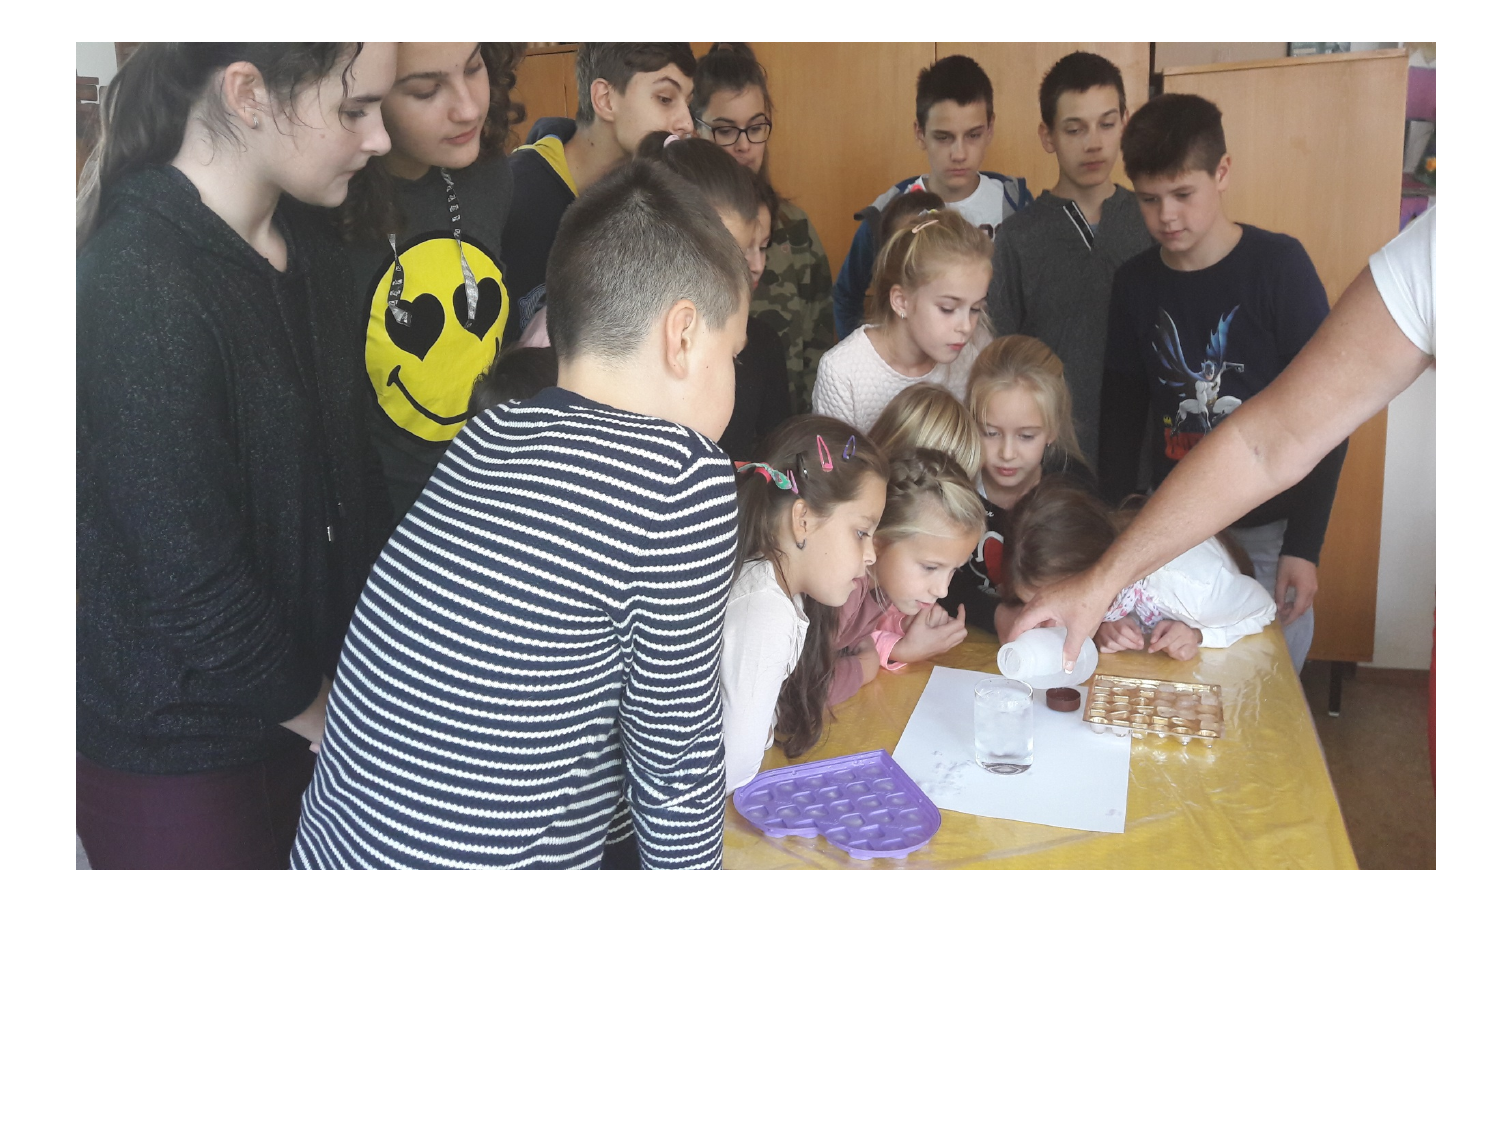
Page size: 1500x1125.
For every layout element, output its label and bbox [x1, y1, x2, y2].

picture [76, 42, 1436, 870]
